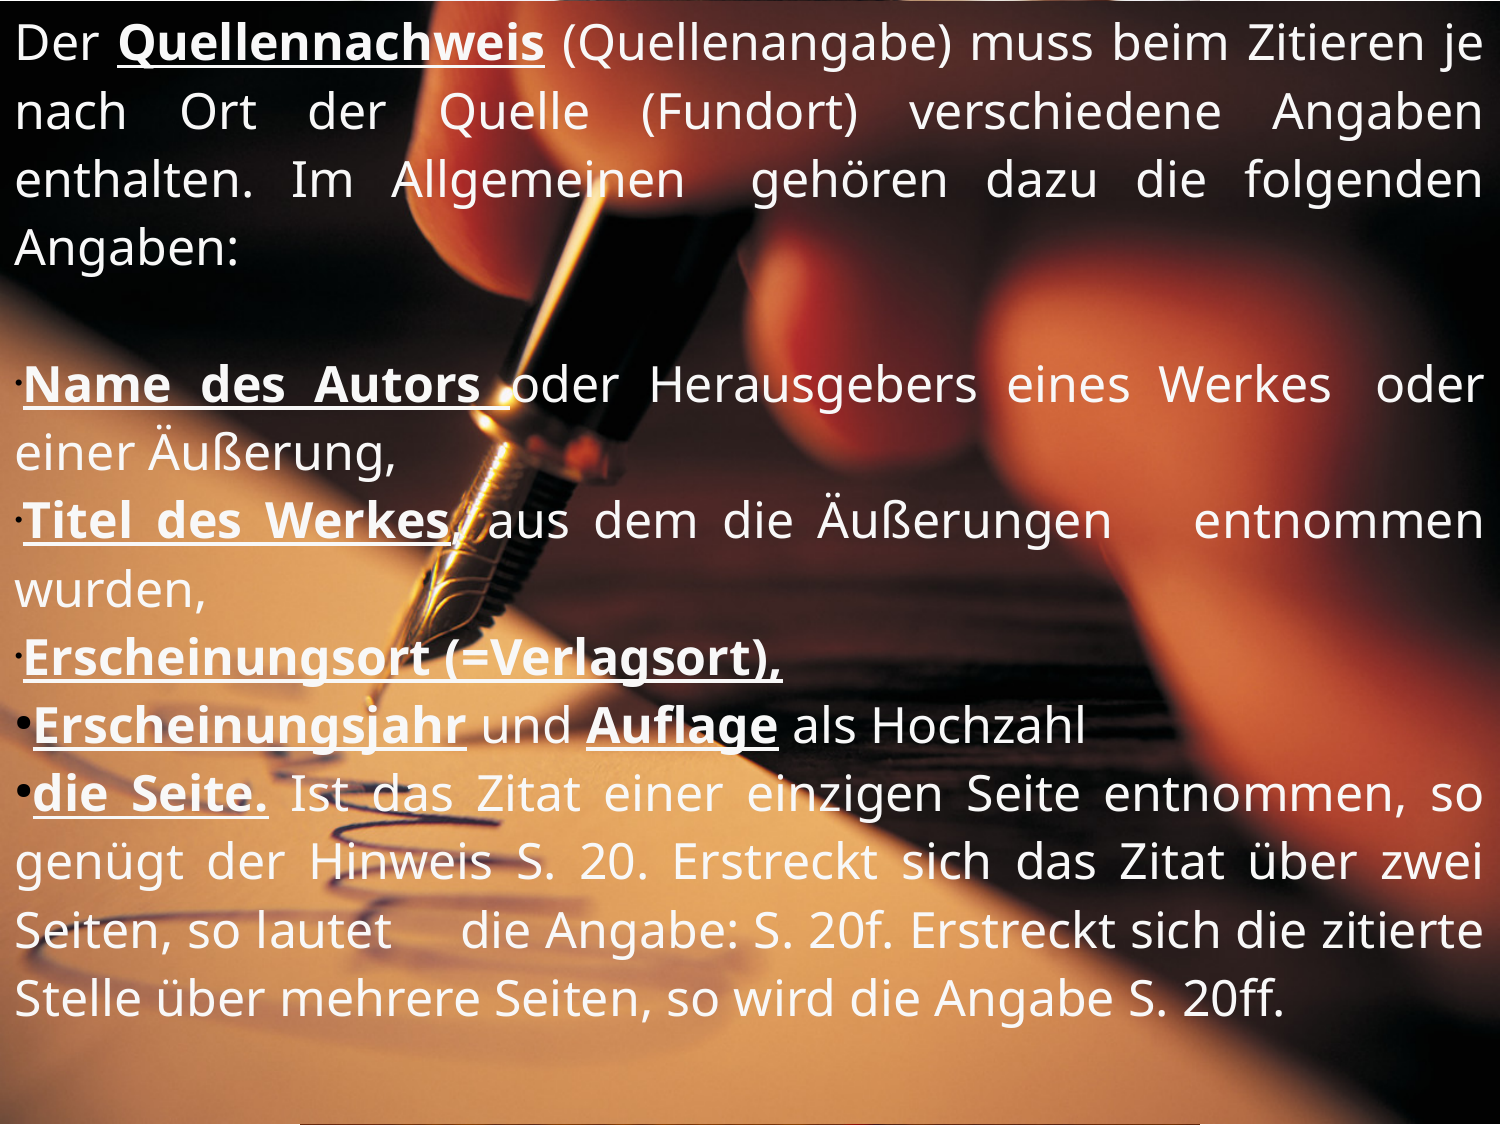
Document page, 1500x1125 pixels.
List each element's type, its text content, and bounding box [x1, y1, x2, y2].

text_box Der Quellennachweis (Quellenangabe) muss beim Zitieren je nach Ort der Quelle (Fundort) verschiedene Angaben enthalten. Im Allgemeinen gehören dazu die folgenden Angaben: Name des Autors oder Herausgebers eines Werkes oder einer Äußerung, Titel des Werkes, aus dem die Äußerungen entnommen wurden, Erscheinungsort (=Verlagsort), Erscheinungsjahr und Auflage als Hochzahl die Seite. Ist das Zitat einer einzigen Seite entnommen, so genügt der Hinweis S. 20. Erstreckt sich das Zitat über zwei Seiten, so lautet die Angabe: S. 20f. Erstreckt sich die zitierte Stelle über mehrere Seiten, so wird die Angabe S. 20ff. [0, 0, 1500, 1125]
